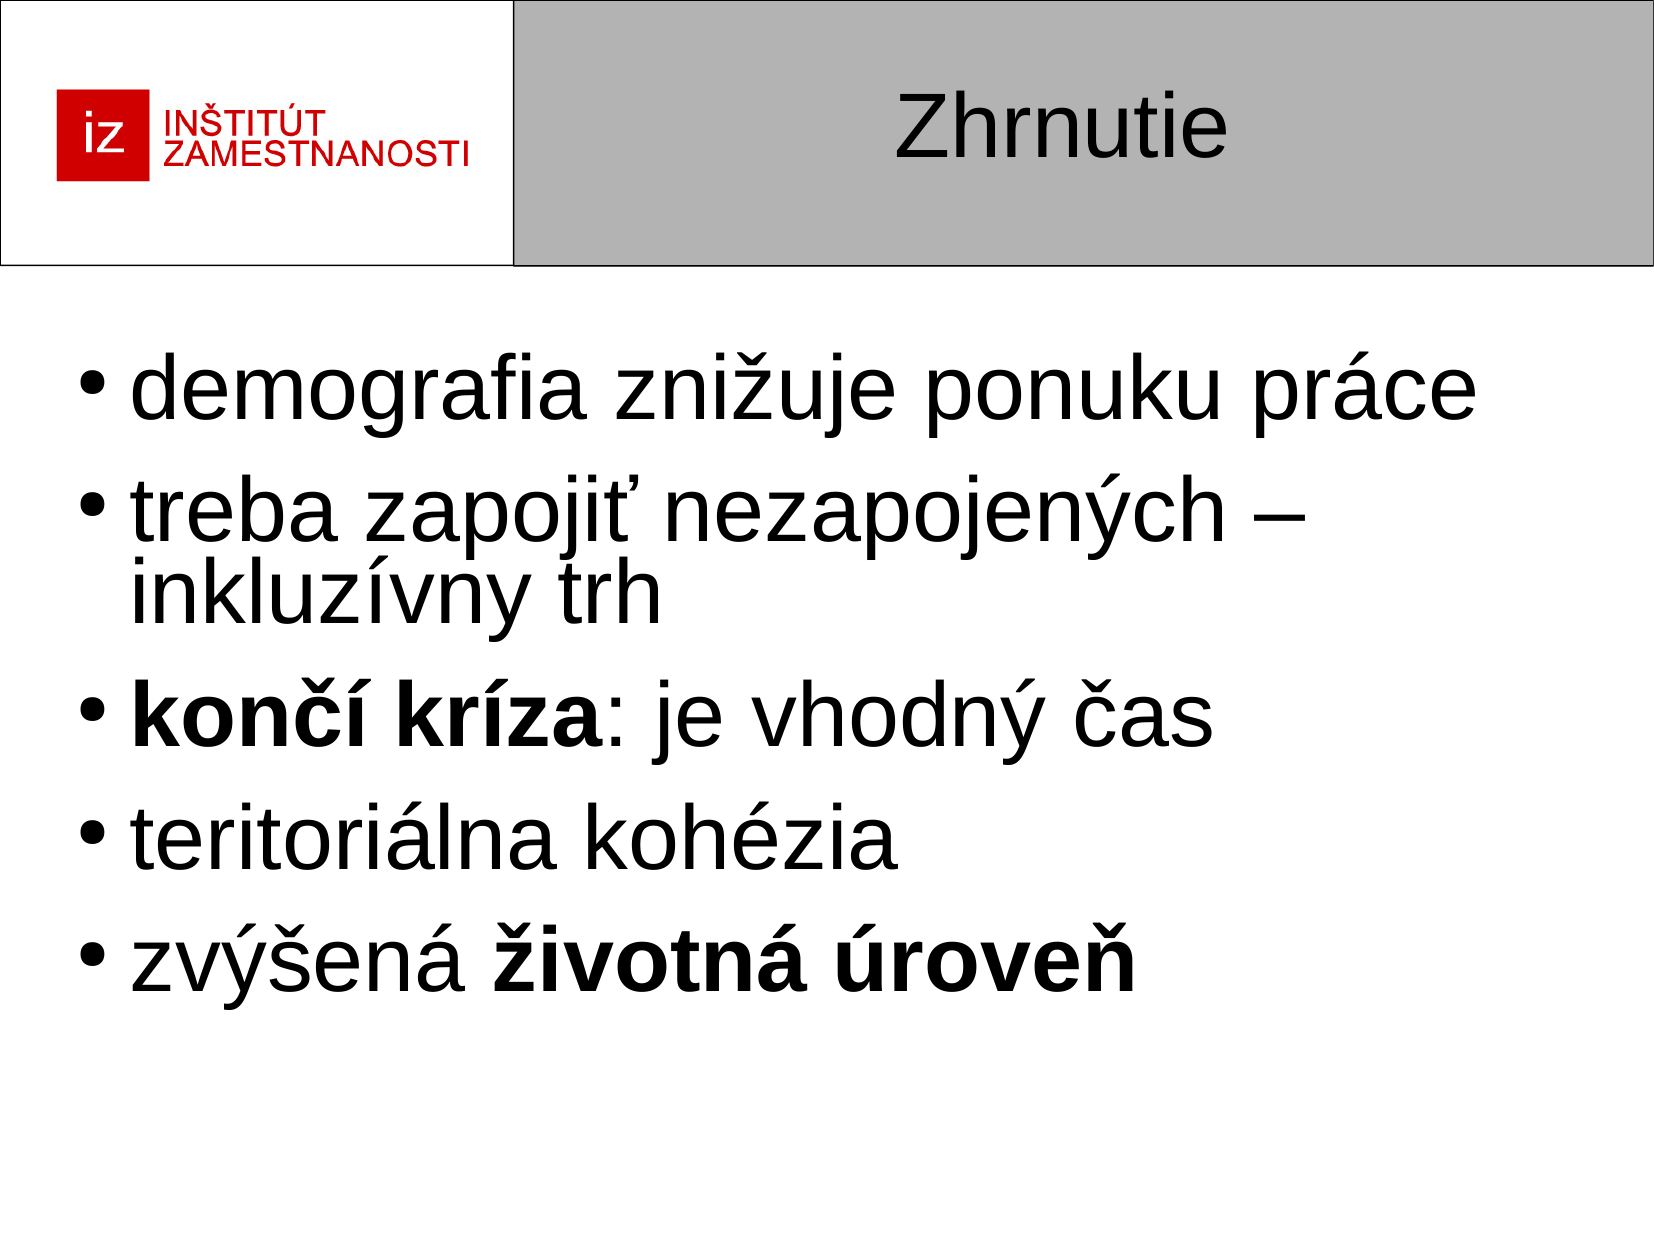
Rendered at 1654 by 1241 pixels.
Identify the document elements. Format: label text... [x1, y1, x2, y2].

title Zhrnutie [561, 37, 1565, 229]
picture [5, 8, 512, 257]
list demografia znižuje ponuku práce treba zapojiť nezapojených – inkluzívny trh končí kríza: je vhodný čas teritoriálna kohézia zvýšená životná úroveň [59, 353, 1595, 1121]
